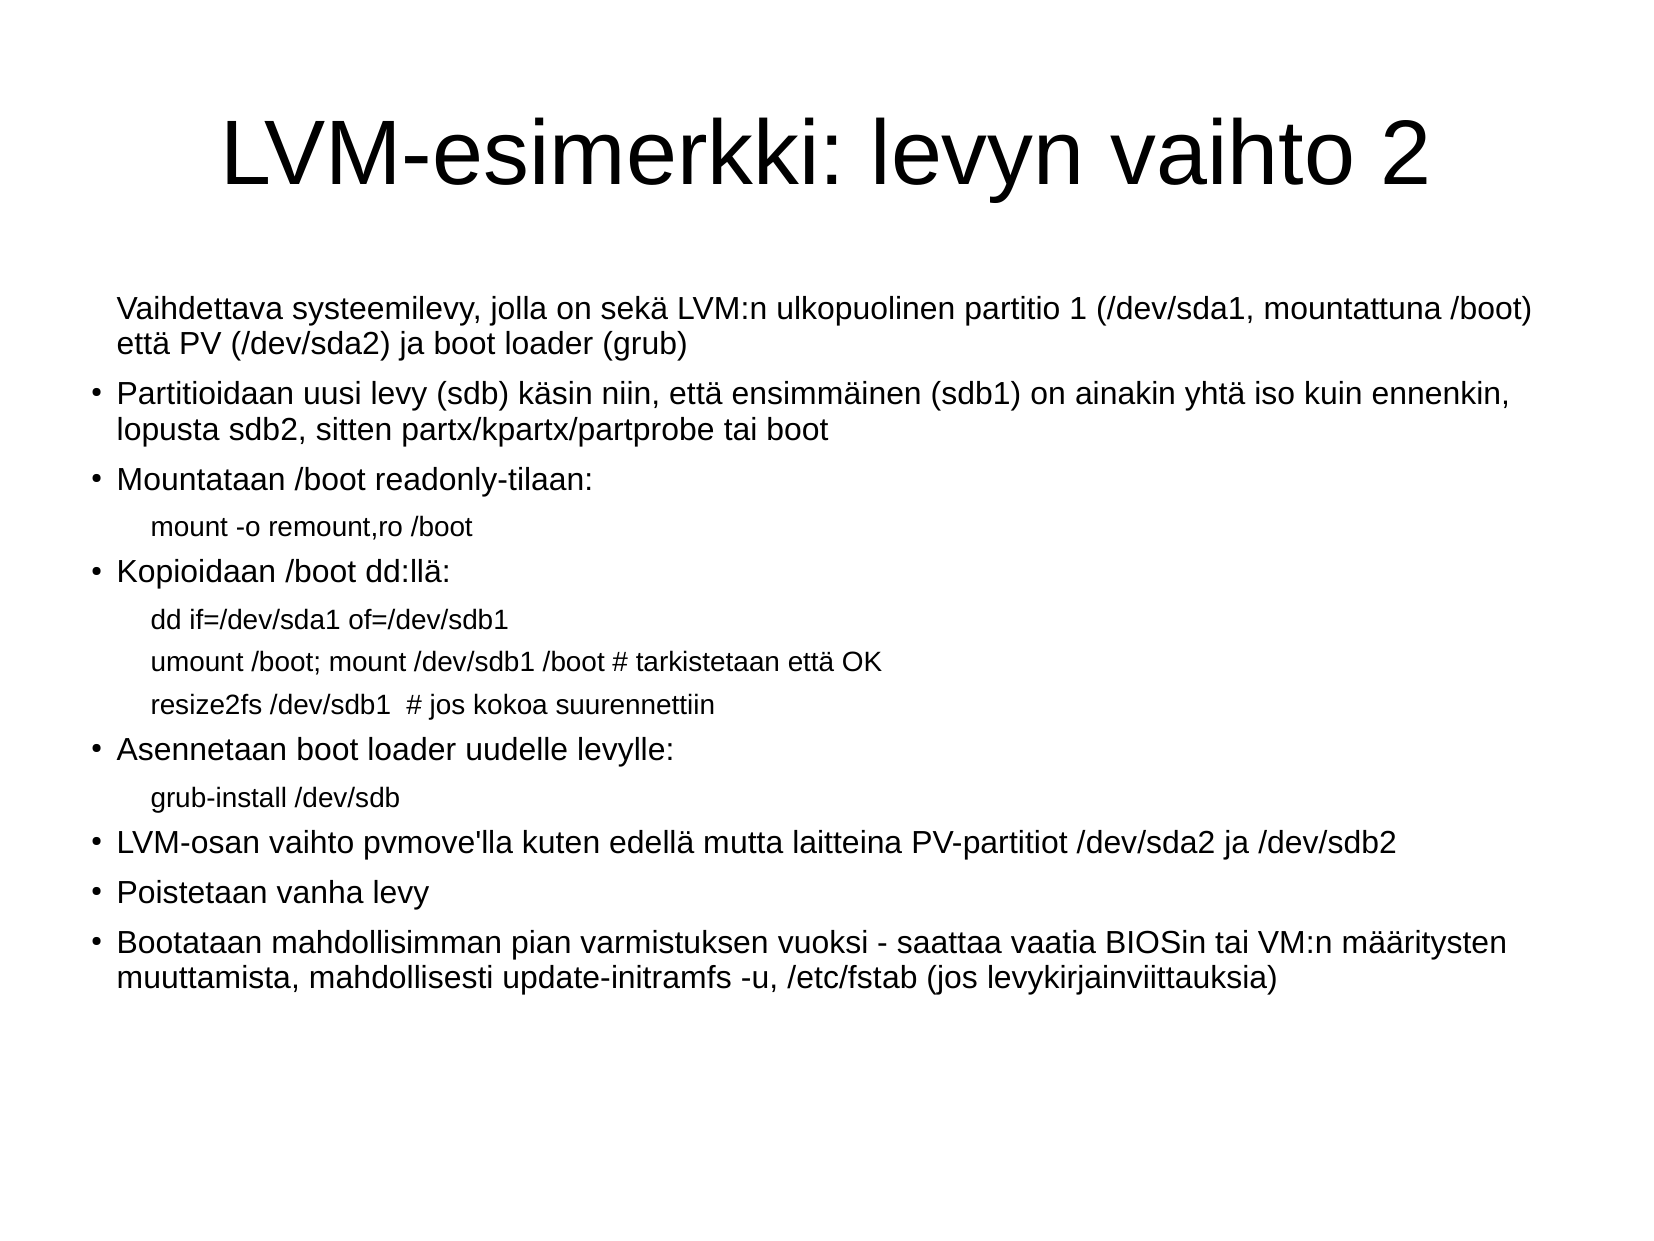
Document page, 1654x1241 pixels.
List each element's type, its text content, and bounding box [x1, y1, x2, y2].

list Vaihdettava systeemilevy, jolla on sekä LVM:n ulkopuolinen partitio 1 (/dev/sda1, mountattuna /boot) että PV (/dev/sda2) ja boot loader (grub) Partitioidaan uusi levy (sdb) käsin niin, että ensimmäinen (sdb1) on ainakin yhtä iso kuin ennenkin, lopusta sdb2, sitten partx/kpartx/partprobe tai boot Mountataan /boot readonly-tilaan: mount -o remount,ro /boot Kopioidaan /boot dd:llä: dd if=/dev/sda1 of=/dev/sdb1 umount /boot; mount /dev/sdb1 /boot # tarkistetaan että OK resize2fs /dev/sdb1 # jos kokoa suurennettiin Asennetaan boot loader uudelle levylle: grub-install /dev/sdb LVM-osan vaihto pvmove'lla kuten edellä mutta laitteina PV-partitiot /dev/sda2 ja /dev/sdb2 Poistetaan vanha levy Bootataan mahdollisimman pian varmistuksen vuoksi - saattaa vaatia BIOSin tai VM:n määritysten muuttamista, mahdollisesti update-initramfs -u, /etc/fstab (jos levykirjainviittauksia) [82, 290, 1571, 1010]
title LVM-esimerkki: levyn vaihto 2 [82, 49, 1571, 257]
